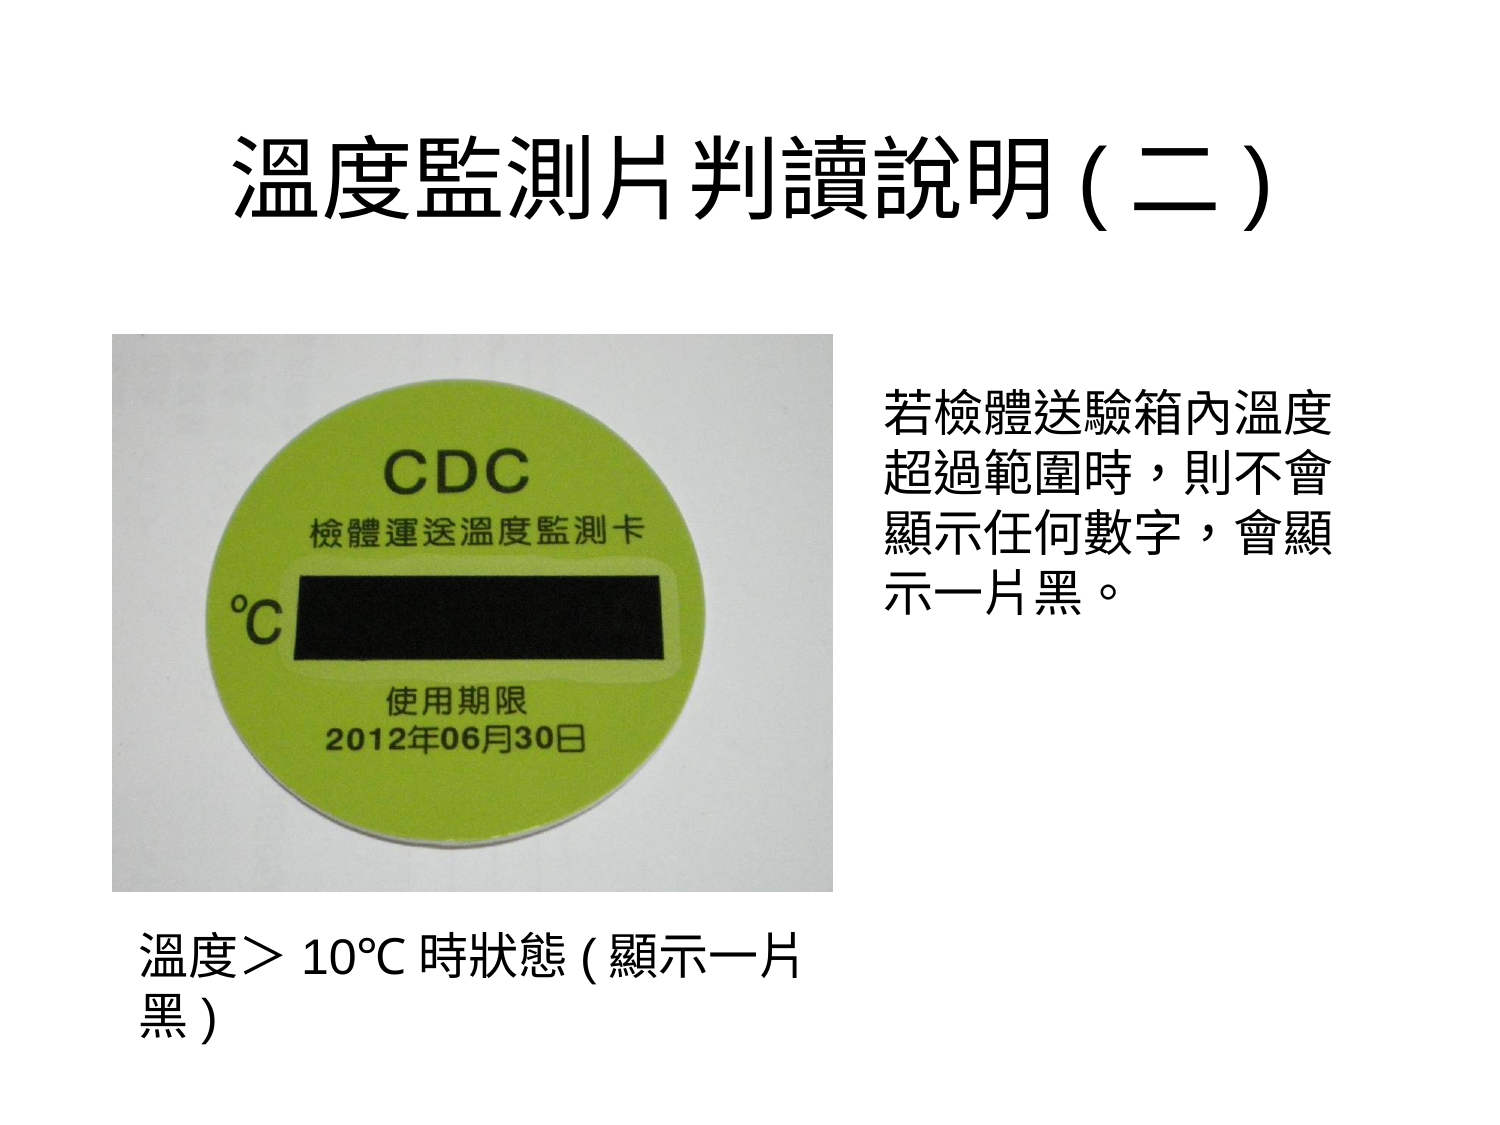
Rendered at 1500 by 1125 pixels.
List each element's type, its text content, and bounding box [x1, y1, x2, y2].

text_box 若檢體送驗箱內溫度超過範圍時，則不會顯示任何數字，會顯示一片黑。 [868, 373, 1389, 629]
title 溫度監測片判讀說明(二) [76, 113, 1427, 302]
picture [112, 334, 833, 892]
text_box 溫度＞10℃時狀態(顯示一片黑) [123, 916, 845, 992]
